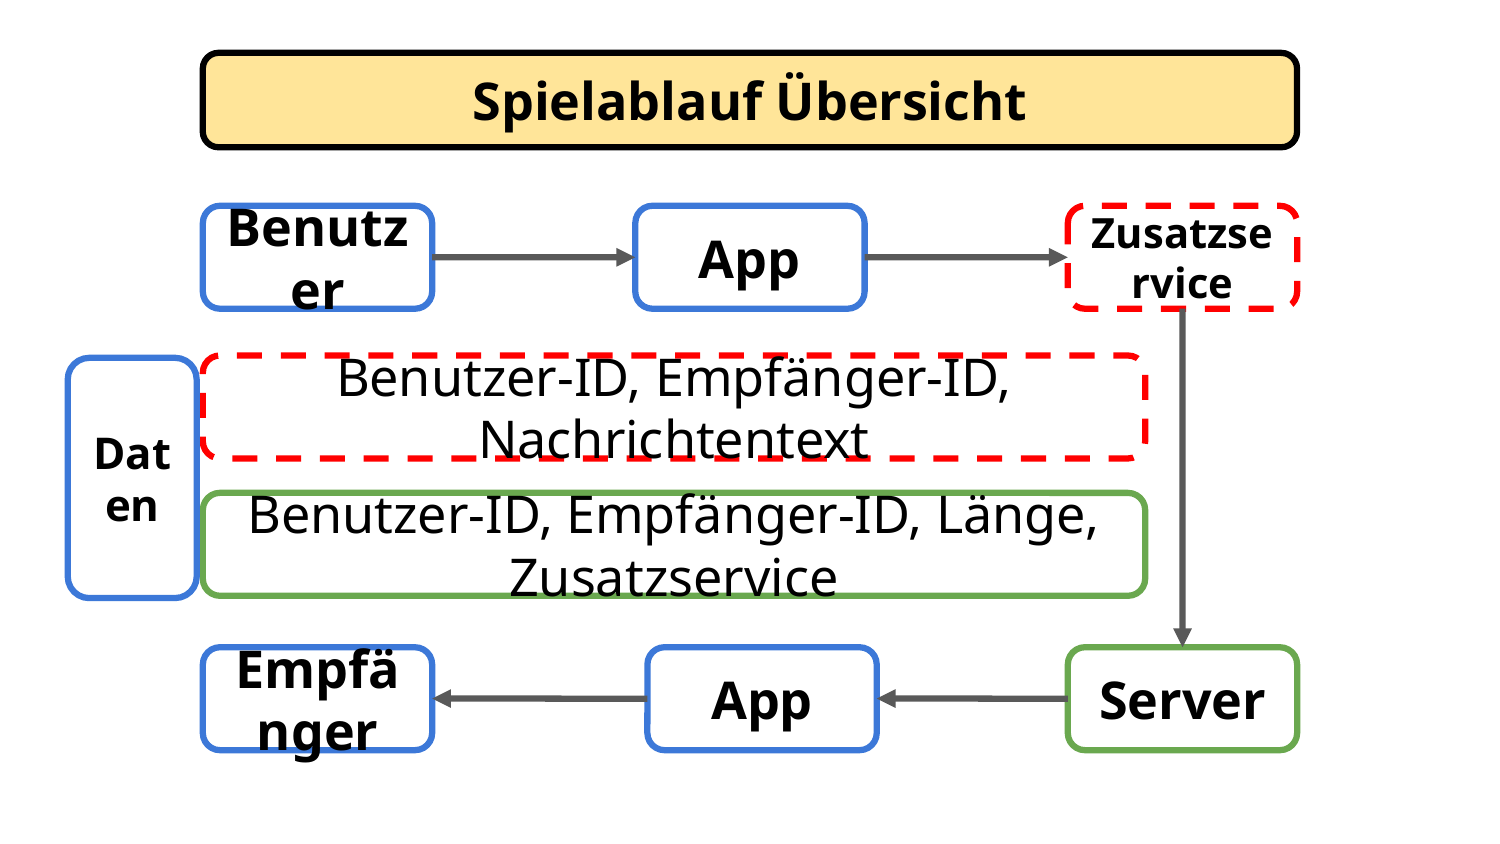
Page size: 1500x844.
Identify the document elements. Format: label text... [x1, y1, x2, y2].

text_box Daten [67, 357, 197, 599]
text_box Spielablauf Übersicht [202, 52, 1298, 148]
text_box Empfänger [301, 727, 313, 744]
text_box Zusatzservice [1067, 205, 1298, 309]
text_box Empfänger [202, 647, 433, 751]
text_box Server [1067, 647, 1298, 751]
text_box App [635, 205, 865, 309]
text_box Benutzer-ID, Empfänger-ID, Nachrichtentext [202, 355, 1146, 459]
text_box Benutzer-ID, Empfänger-ID, Länge, Zusatzservice [202, 492, 1146, 596]
text_box App [647, 647, 877, 751]
text_box Benutzer [202, 205, 433, 309]
